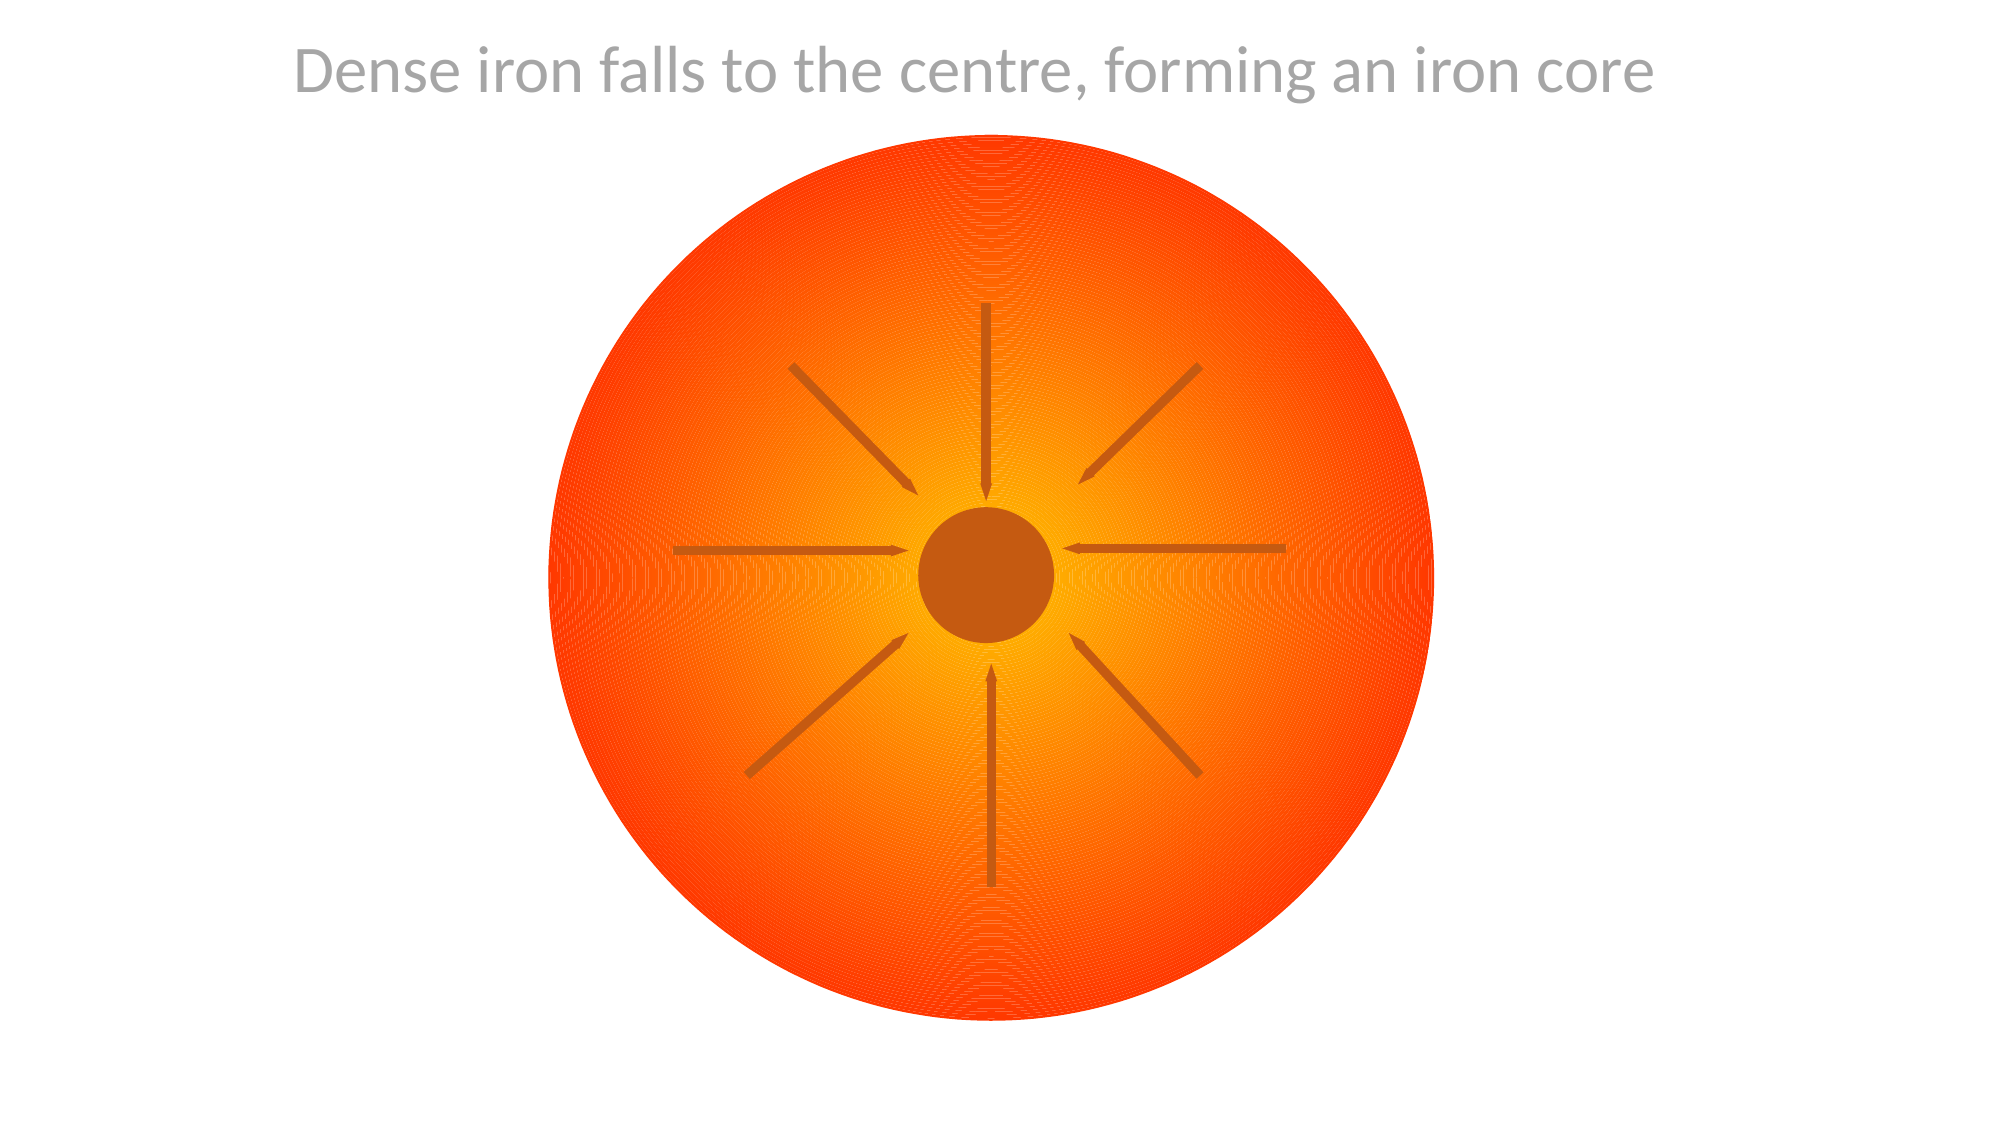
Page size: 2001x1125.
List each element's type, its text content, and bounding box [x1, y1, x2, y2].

text_box Dense iron falls to the centre, forming an iron core [186, 18, 1763, 115]
text_box [548, 134, 1435, 1021]
